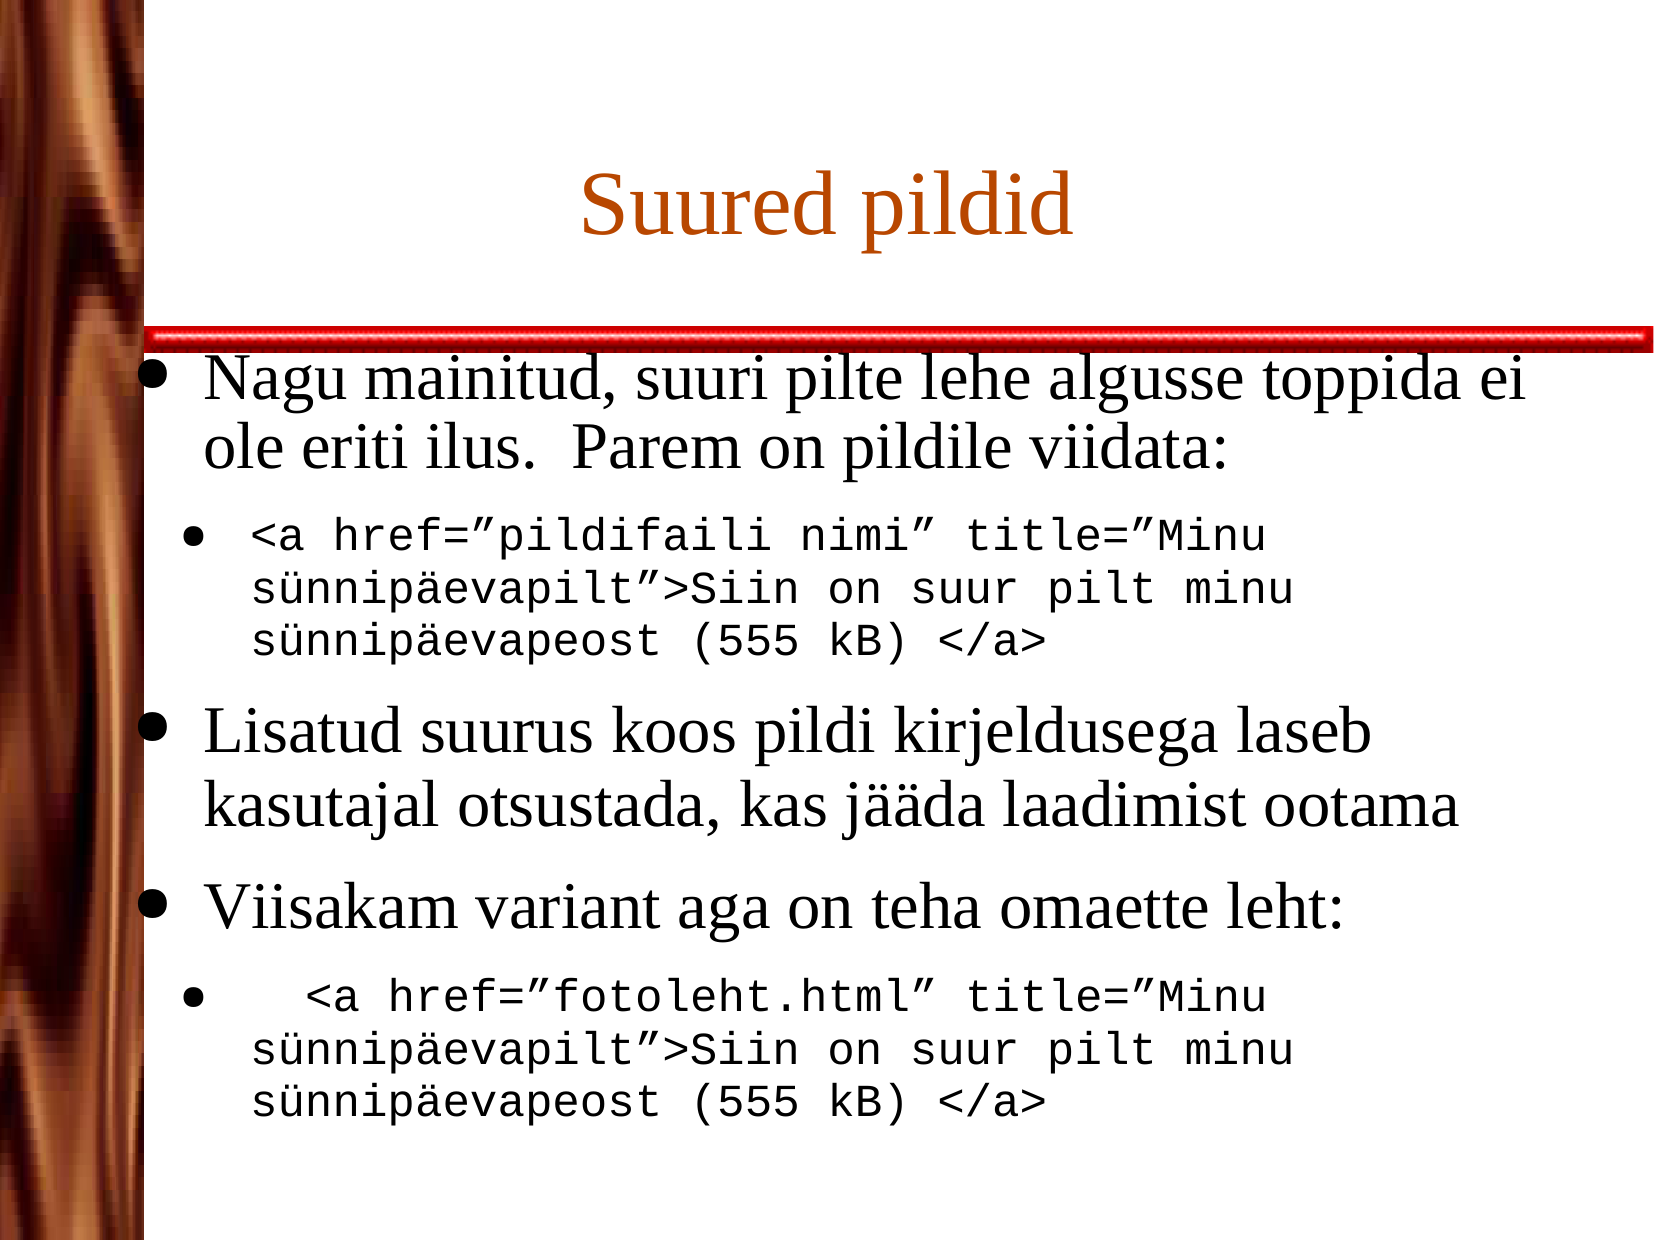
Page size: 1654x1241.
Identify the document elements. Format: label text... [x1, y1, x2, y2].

title Suured pildid [121, 100, 1533, 312]
picture [0, 0, 1654, 1240]
list Nagu mainitud, suuri pilte lehe algusse toppida ei ole eriti ilus. Parem on pildile viidata: <a href=”pildifaili nimi” title=”Minu sünnipäevapilt”>Siin on suur pilt minu sünnipäevapeost (555 kB) </a> Lisatud suurus koos pildi kirjeldusega laseb kasutajal otsustada, kas jääda laadimist ootama Viisakam variant aga on teha omaette leht: <a href=”fotoleht.html” title=”Minu sünnipäevapilt”>Siin on suur pilt minu sünnipäevapeost (555 kB) </a> [121, 344, 1533, 1190]
